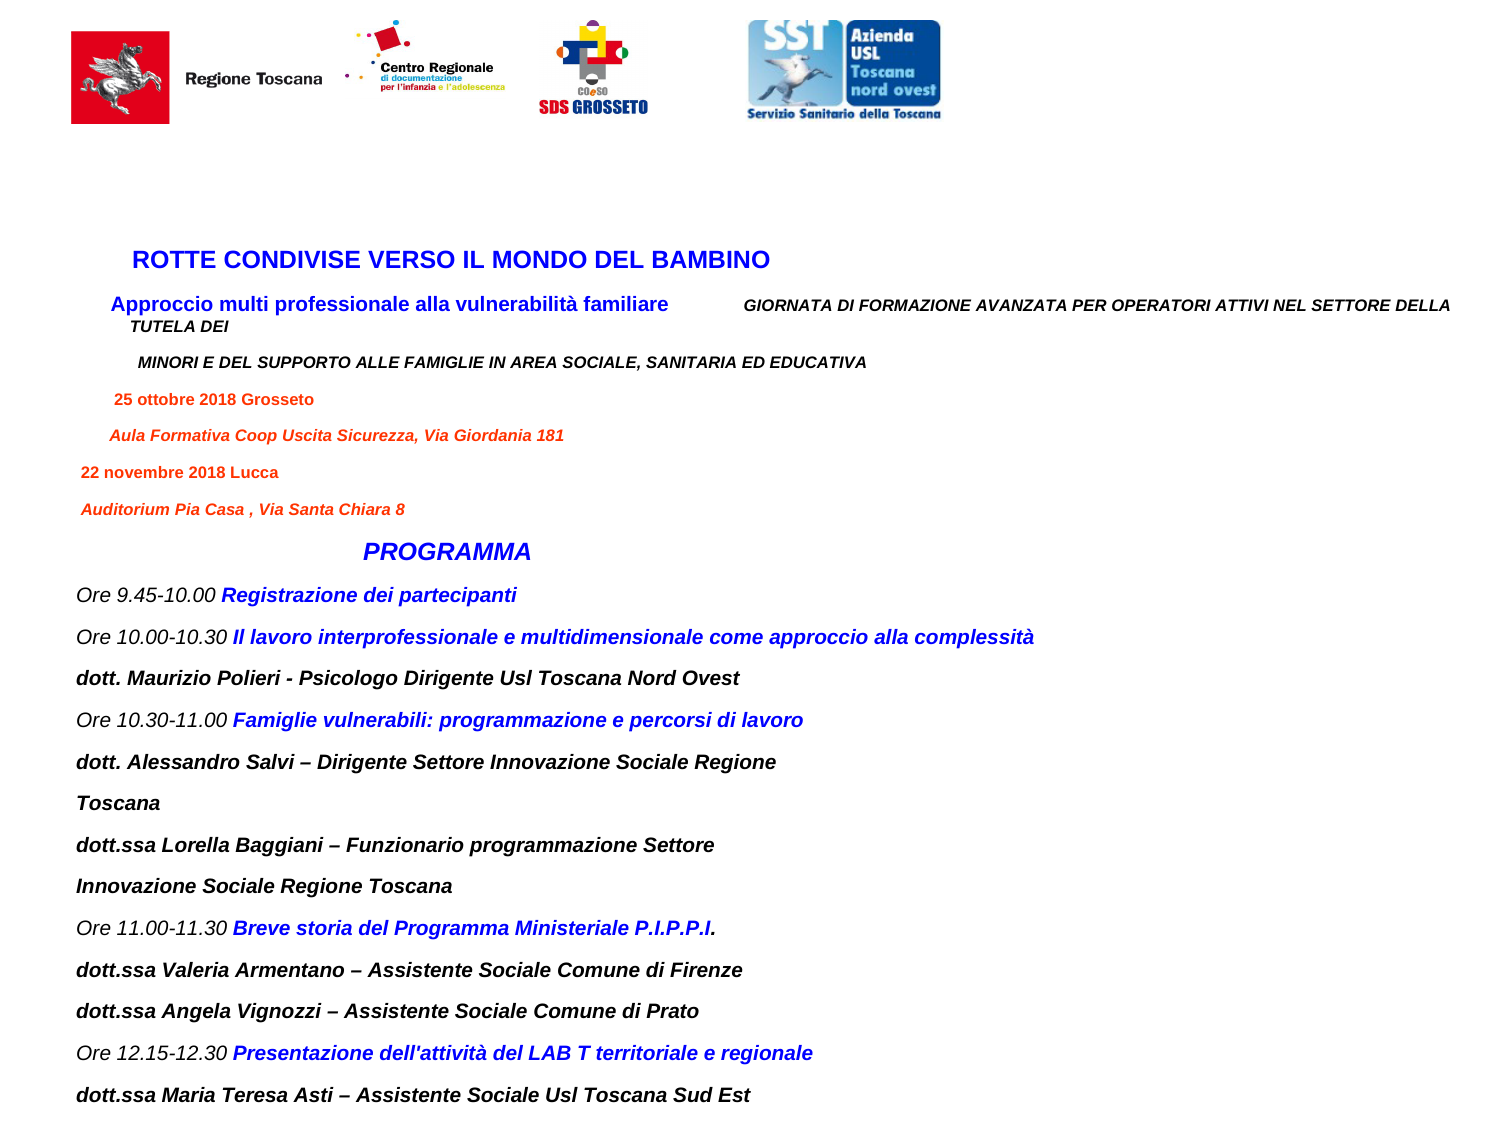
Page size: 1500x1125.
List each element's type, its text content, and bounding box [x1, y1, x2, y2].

picture [71, 31, 323, 124]
picture [539, 20, 648, 119]
picture [745, 20, 944, 122]
text_box ROTTE CONDIVISE VERSO IL MONDO DEL BAMBINO Approccio multi professionale alla vulnerabilità familiare GIORNATA DI FORMAZIONE AVANZATA PER OPERATORI ATTIVI NEL SETTORE DELLA TUTELA DEI MINORI E DEL SUPPORTO ALLE FAMIGLIE IN AREA SOCIALE, SANITARIA ED EDUCATIVA 25 ottobre 2018 Grosseto Aula Formativa Coop Uscita Sicurezza, Via Giordania 181 22 novembre 2018 Lucca Auditorium Pia Casa , Via Santa Chiara 8 PROGRAMMA Ore 9.45-10.00 Registrazione dei partecipanti Ore 10.00-10.30 Il lavoro interprofessionale e multidimensionale come approccio alla complessità dott. Maurizio Polieri - Psicologo Dirigente Usl Toscana Nord Ovest Ore 10.30-11.00 Famiglie vulnerabili: programmazione e percorsi di lavoro dott. Alessandro Salvi – Dirigente Settore Innovazione Sociale Regione Toscana dott.ssa Lorella Baggiani – Funzionario programmazione Settore Innovazione Sociale Regione Toscana Ore 11.00-11.30 Breve storia del Programma Ministeriale P.I.P.P.I. dott.ssa Valeria Armentano – Assistente Sociale Comune di Firenze dott.ssa Angela Vignozzi – Assistente Sociale Comune di Prato Ore 12.15-12.30 Presentazione dell'attività del LAB T territoriale e regionale dott.ssa Maria Teresa Asti – Assistente Sociale Usl Toscana Sud Est dott.ssa Mariagiulia Mannocci – Responsabile Ufficio Servizi alla Persona Comune di Capannori Ore 12.30-13.00 Introduzione al lavoro d'equipe: attività esperienziale a cura dei Formatori LabT Ore 13.00-14.00 Pausa Pranzo a buffet Ore 14.00-15.30 Role Playing: il lavoro in Equipe Multidisciplinare Ore 15.30-16.00 Analisi delle esperienze e confronto in plenaria Ore 16.00-16.30 Conclusioni Per informazioni e iscrizioni: mariateresa.asti@uslsudest.toscana.it (Grosseto); mg.mannocci@comune.capannori.lu.it (Lucca) [59, 236, 1477, 1125]
picture [345, 20, 506, 99]
